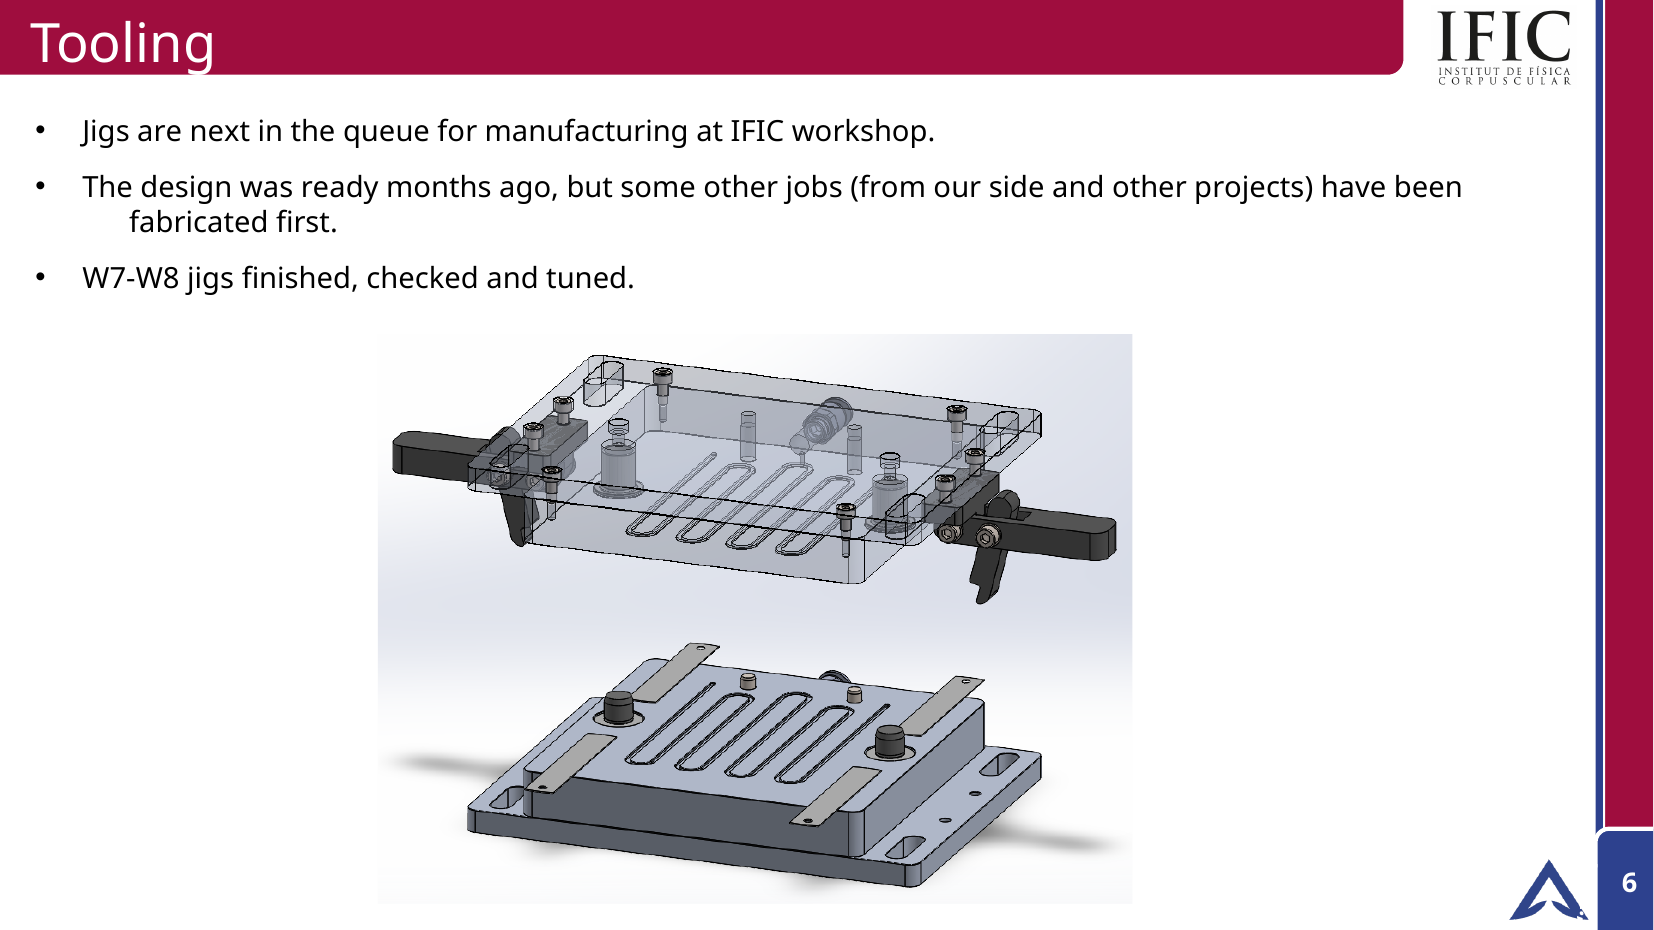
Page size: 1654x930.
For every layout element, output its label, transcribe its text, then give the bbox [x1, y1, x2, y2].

text_box Jigs are next in the queue for manufacturing at IFIC workshop. The design was ready months ago, but some other jobs (from our side and other projects) have been fabricated first. W7-W8 jigs finished, checked and tuned. [35, 112, 1563, 296]
title Tooling [29, 7, 1359, 74]
picture [377, 334, 1133, 904]
